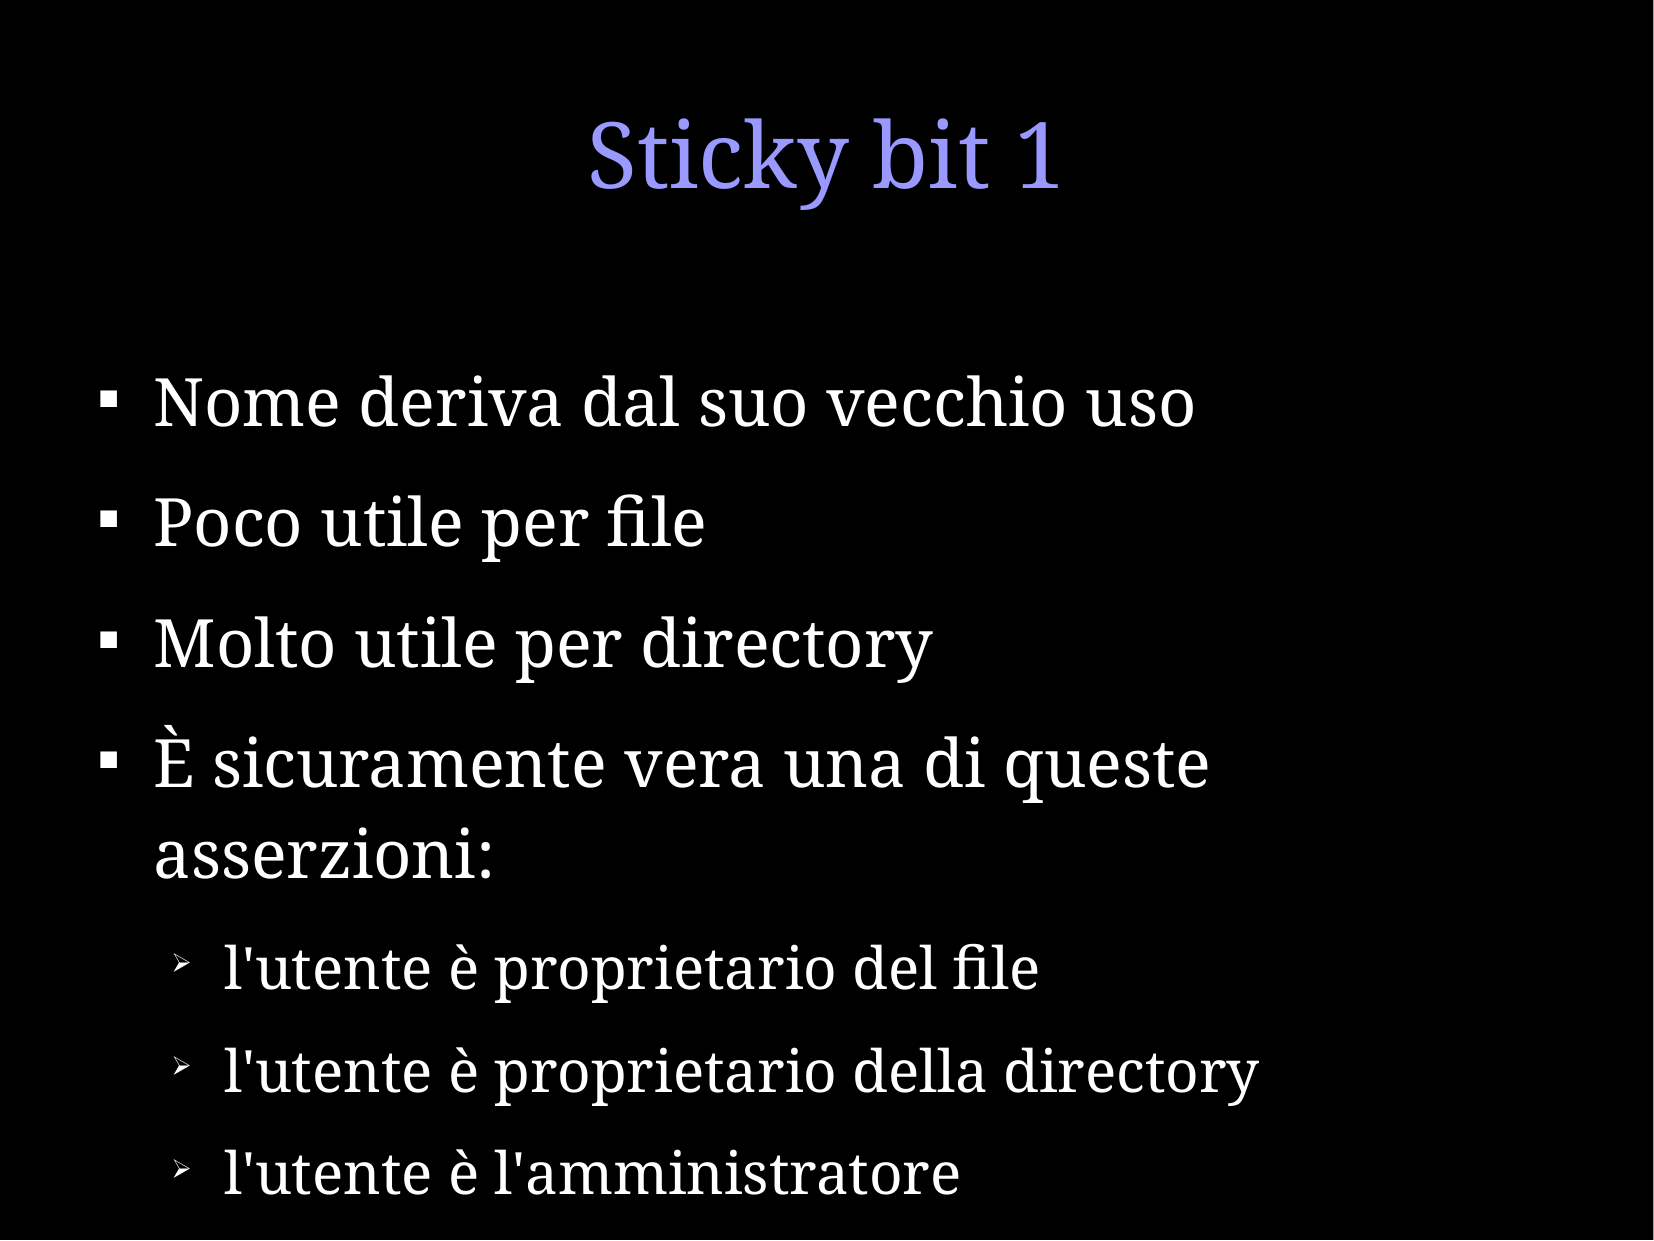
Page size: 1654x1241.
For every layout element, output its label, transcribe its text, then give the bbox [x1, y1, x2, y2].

list Nome deriva dal suo vecchio uso Poco utile per file Molto utile per directory È sicuramente vera una di queste asserzioni: l'utente è proprietario del file l'utente è proprietario della directory l'utente è l'amministratore [82, 355, 1571, 1159]
title Sticky bit 1 [82, 49, 1571, 257]
